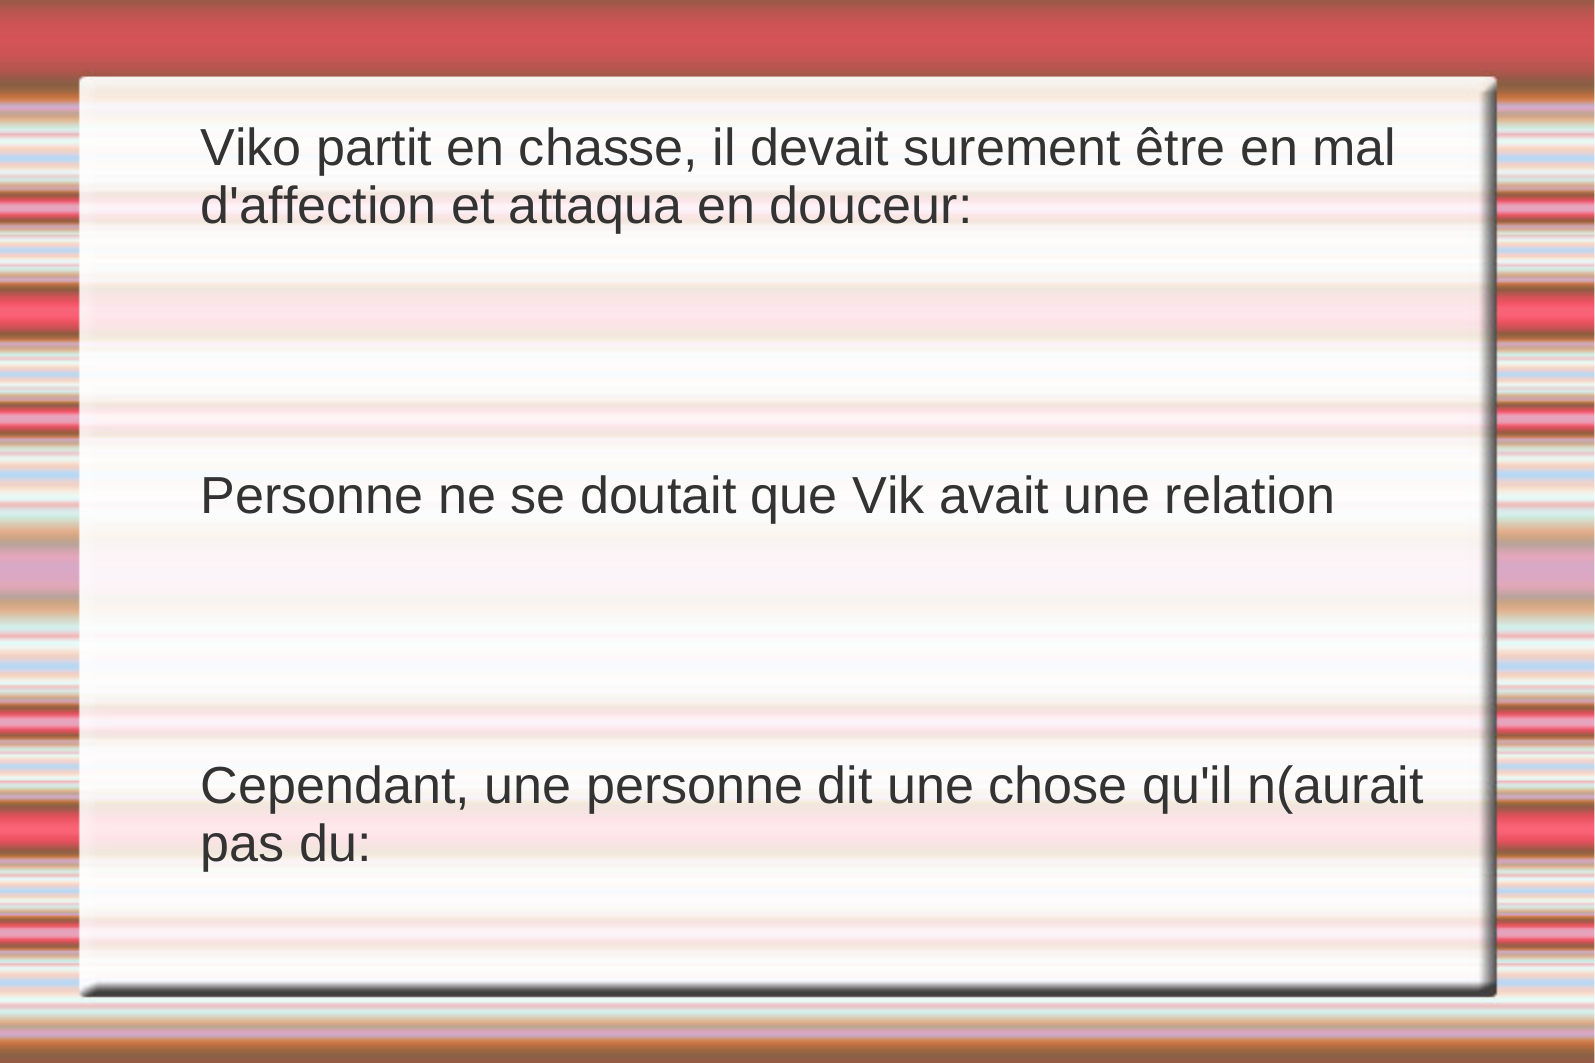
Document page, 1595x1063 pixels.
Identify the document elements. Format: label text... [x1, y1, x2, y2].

list Viko partit en chasse, il devait surement être en mal d'affection et attaqua en douceur: Personne ne se doutait que Vik avait une relation Cependant, une personne dit une chose qu'il n(aurait pas du: [118, 118, 1450, 945]
picture [0, 0, 1595, 1063]
